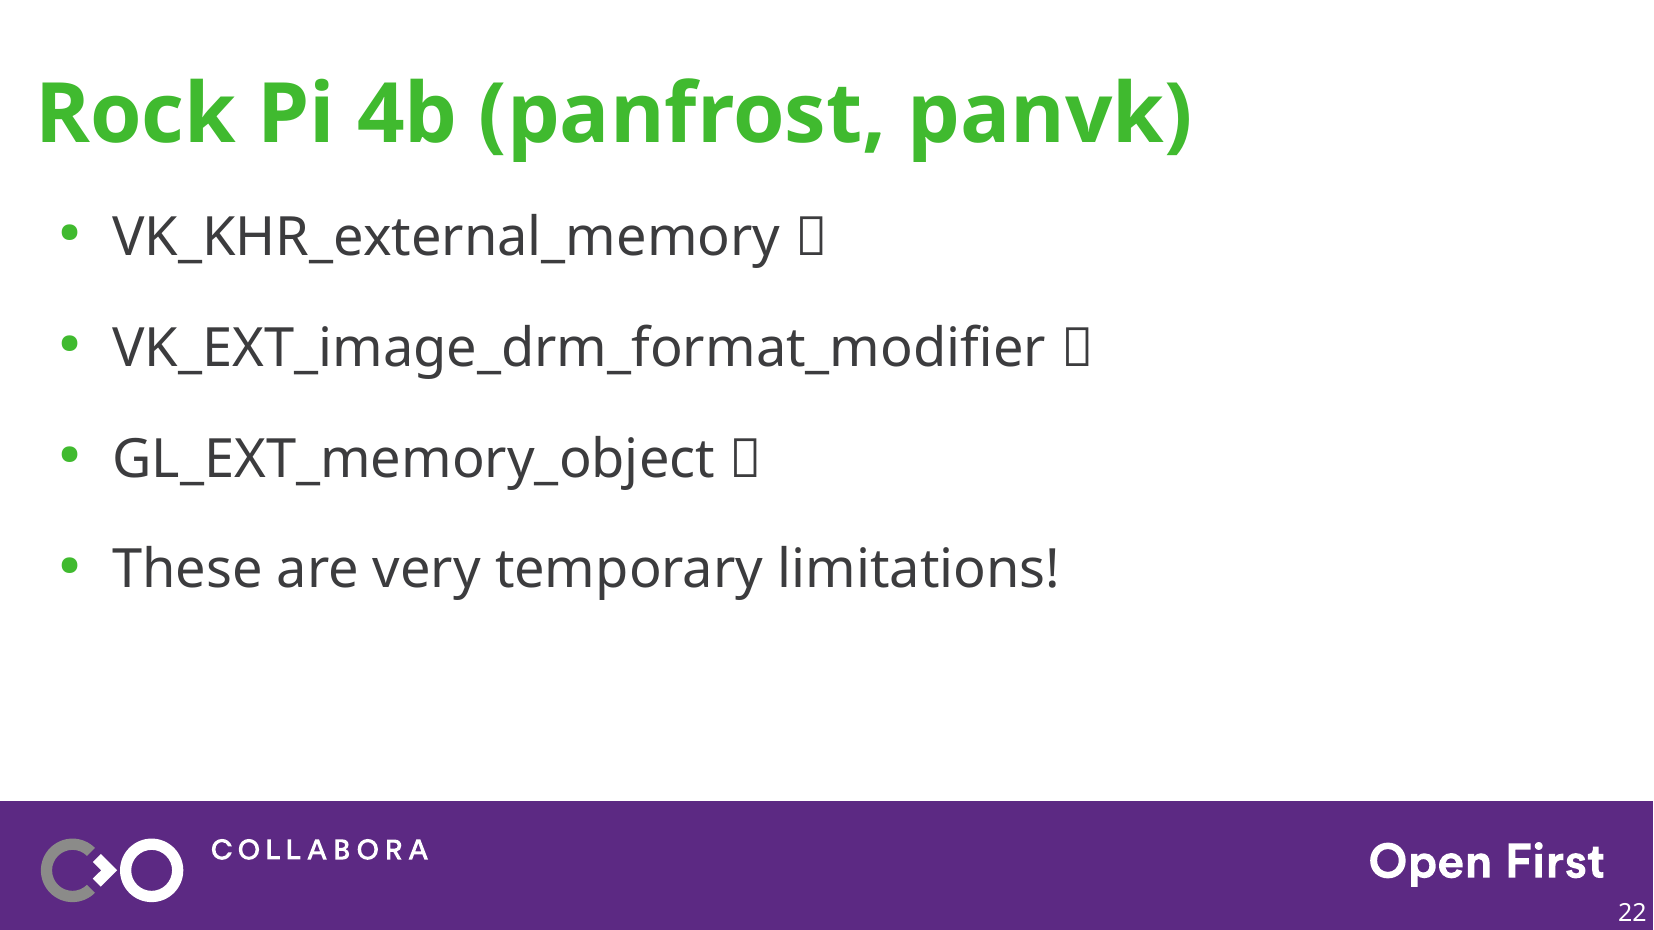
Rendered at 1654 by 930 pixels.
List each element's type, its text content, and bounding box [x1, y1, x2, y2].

list VK_KHR_external_memory ❌ VK_EXT_image_drm_format_modifier ❌ GL_EXT_memory_object ❌ These are very temporary limitations! [41, 160, 1613, 804]
title Rock Pi 4b (panfrost, panvk) [35, 61, 1608, 159]
